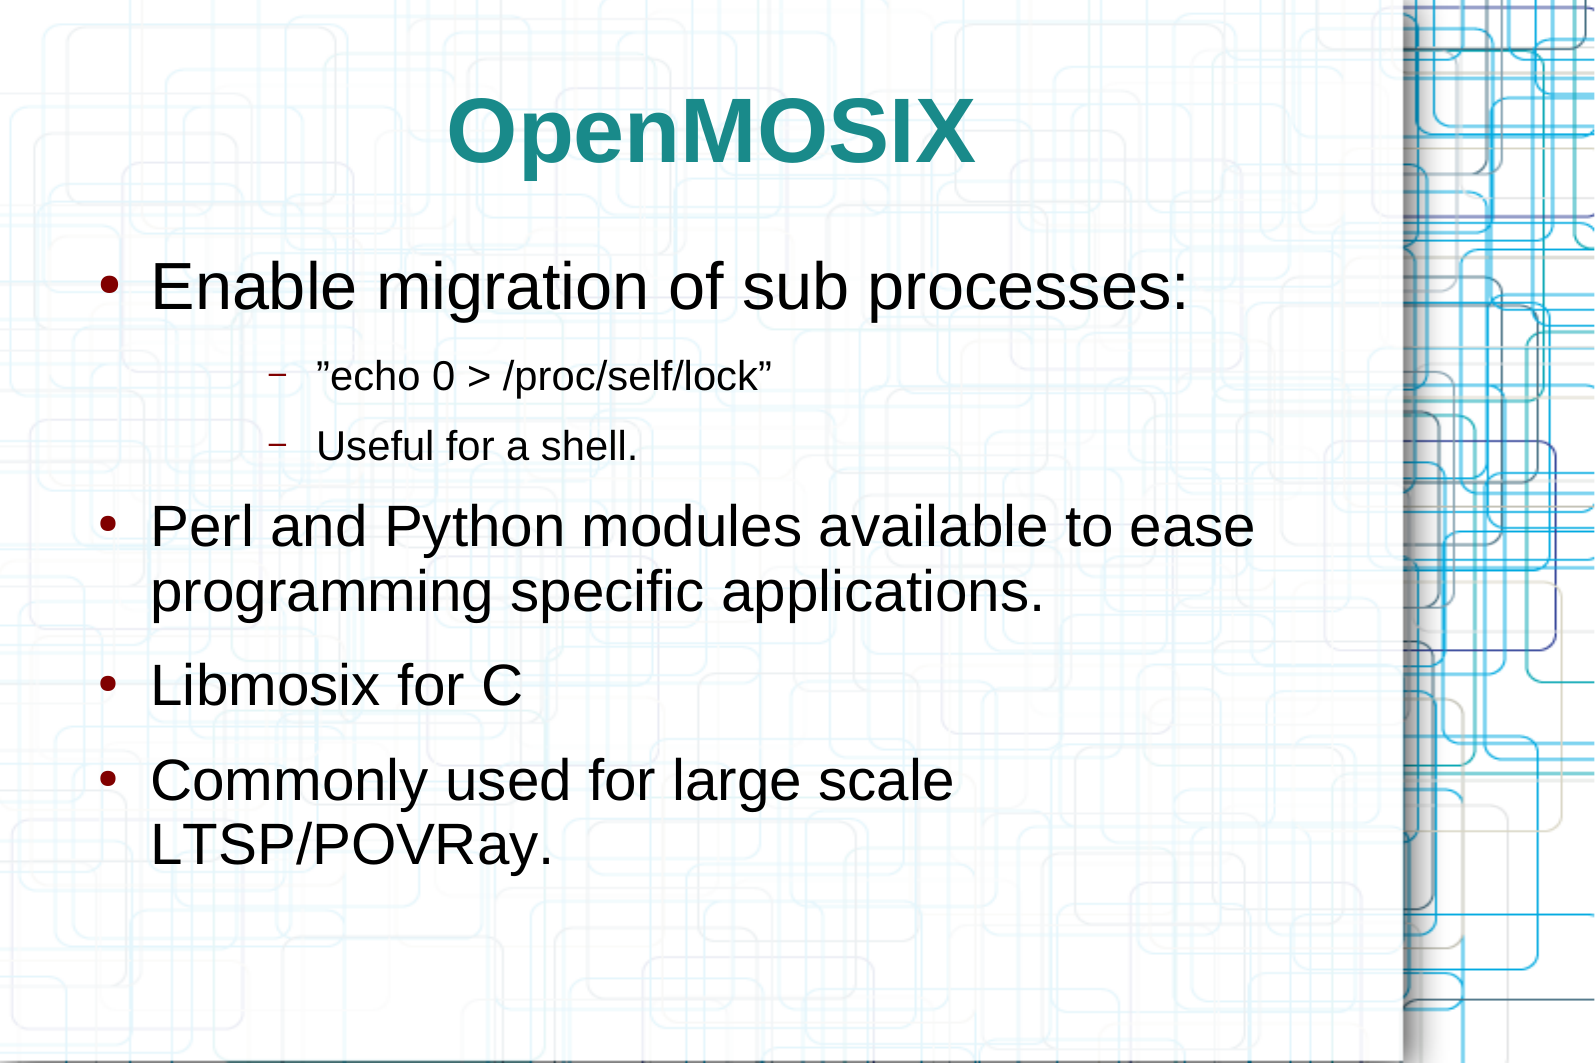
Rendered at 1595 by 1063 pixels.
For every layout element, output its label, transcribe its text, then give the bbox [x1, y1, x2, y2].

title OpenMOSIX [56, 49, 1367, 213]
picture [0, 0, 1595, 1063]
list Enable migration of sub processes: ”echo 0 > /proc/self/lock” Useful for a shell. Perl and Python modules available to ease programming specific applications. Libmosix for C Commonly used for large scale LTSP/POVRay. [79, 248, 1367, 1063]
